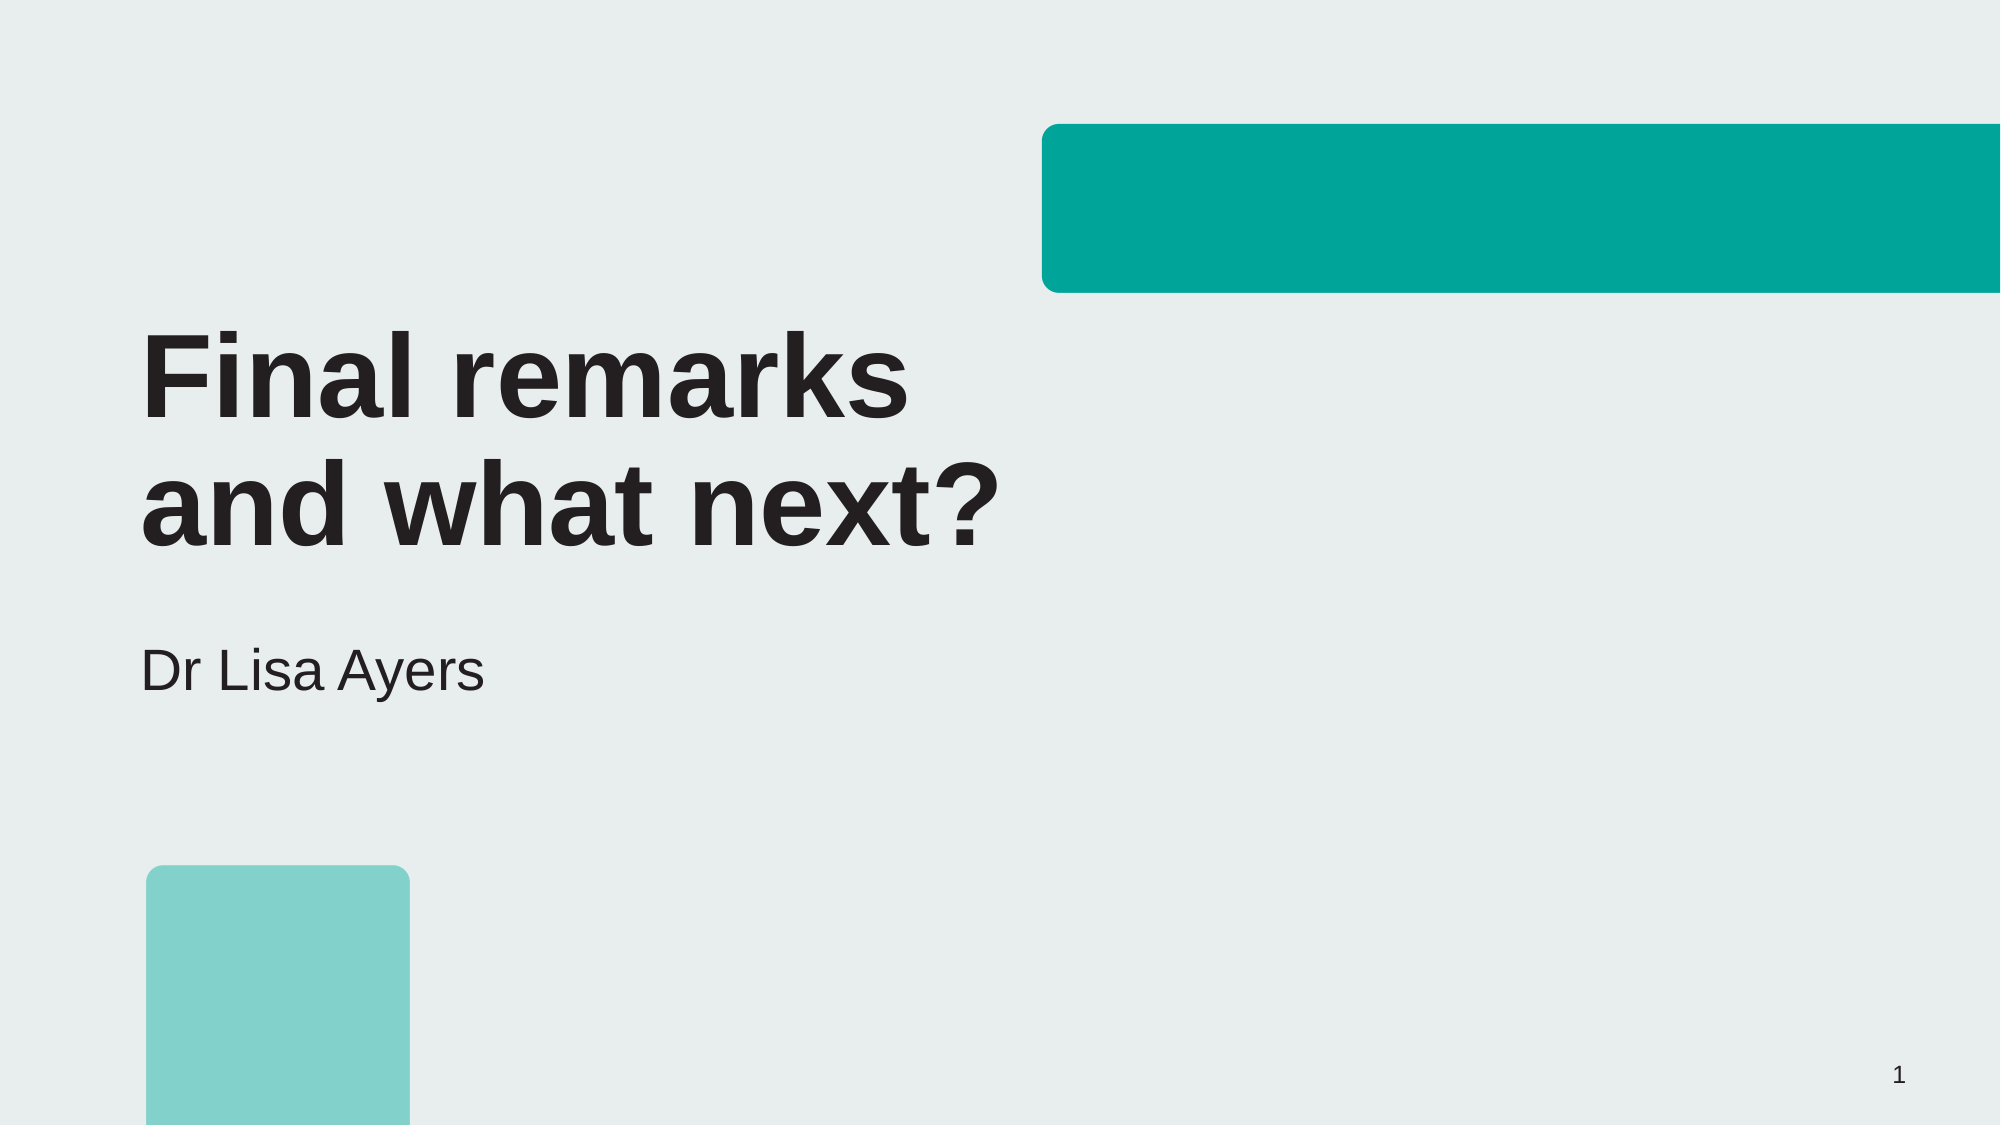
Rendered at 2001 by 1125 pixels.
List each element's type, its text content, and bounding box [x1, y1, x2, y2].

list Final remarks and what next? [140, 314, 1073, 572]
list Dr Lisa Ayers [140, 640, 945, 849]
